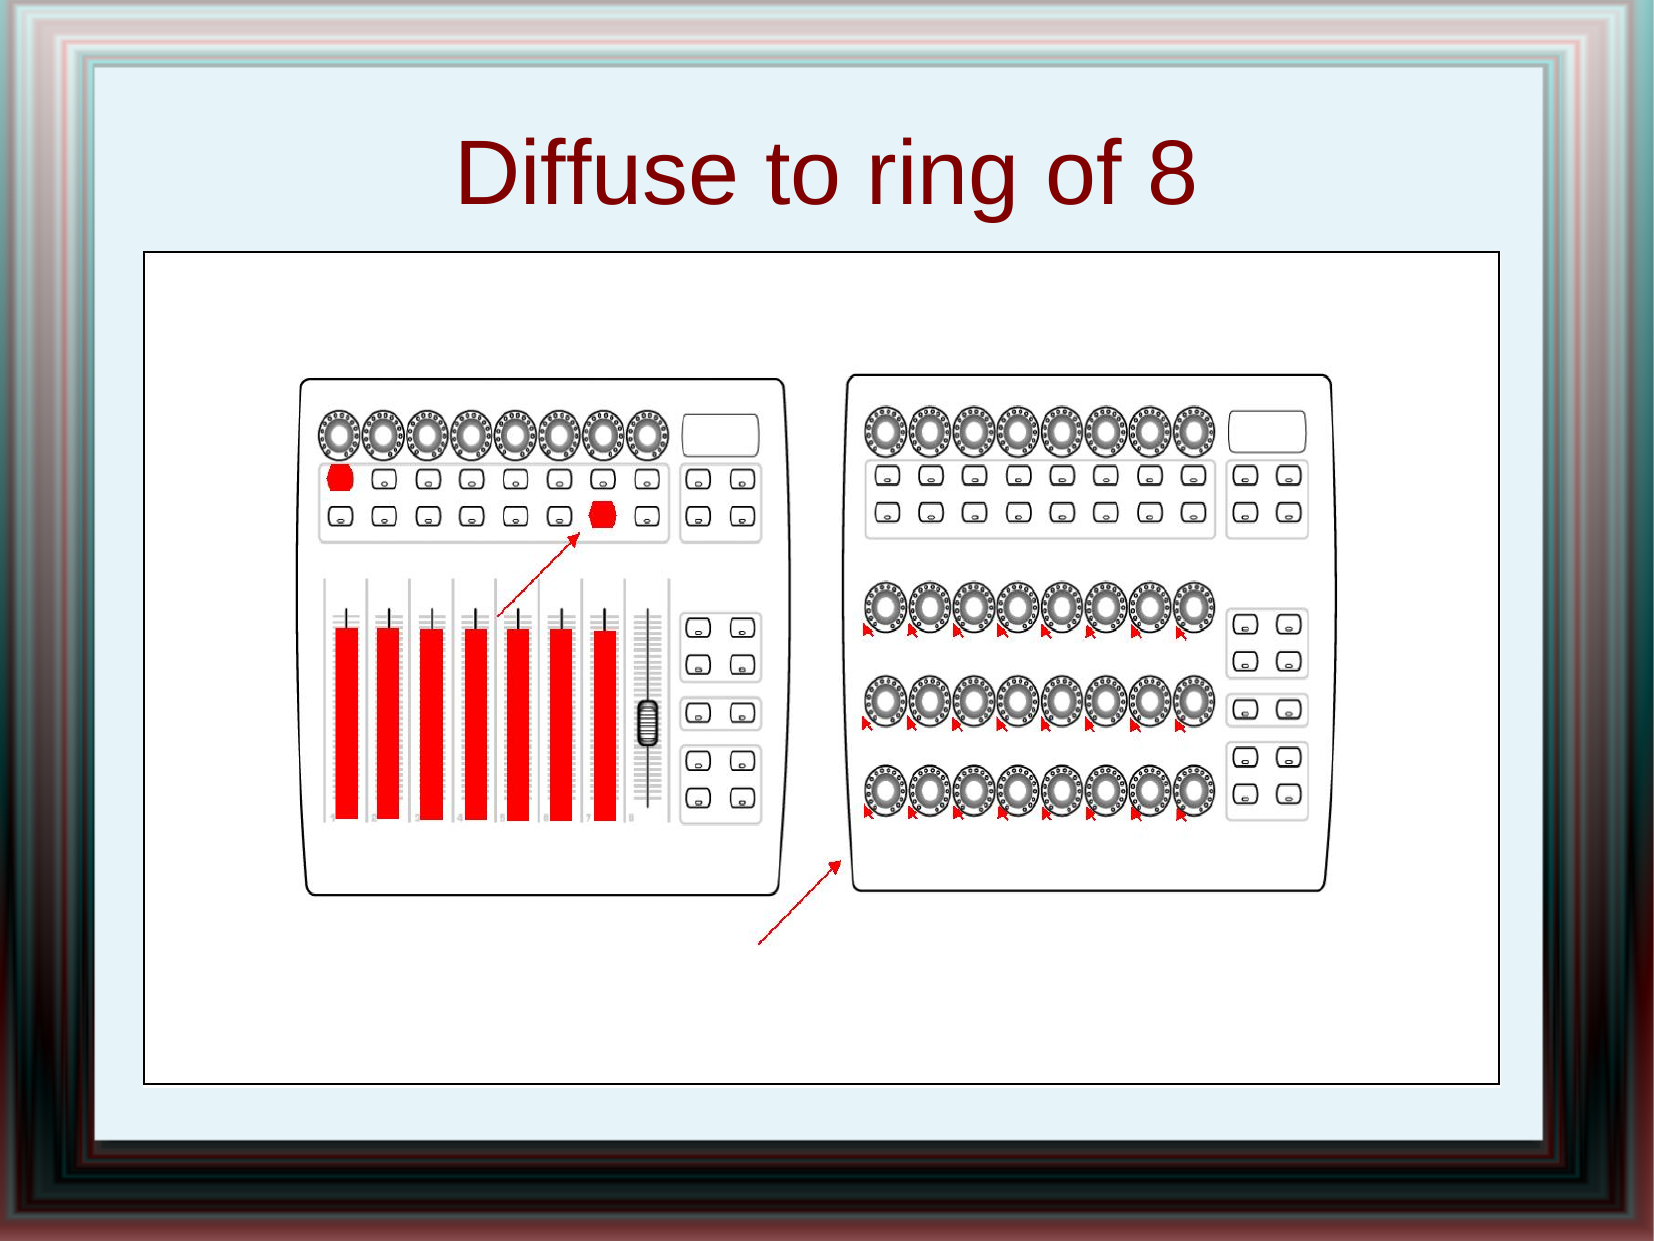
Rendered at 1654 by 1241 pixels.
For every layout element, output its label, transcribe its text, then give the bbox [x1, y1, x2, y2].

picture [0, 0, 1654, 1241]
title Diffuse to ring of 8 [118, 95, 1536, 250]
